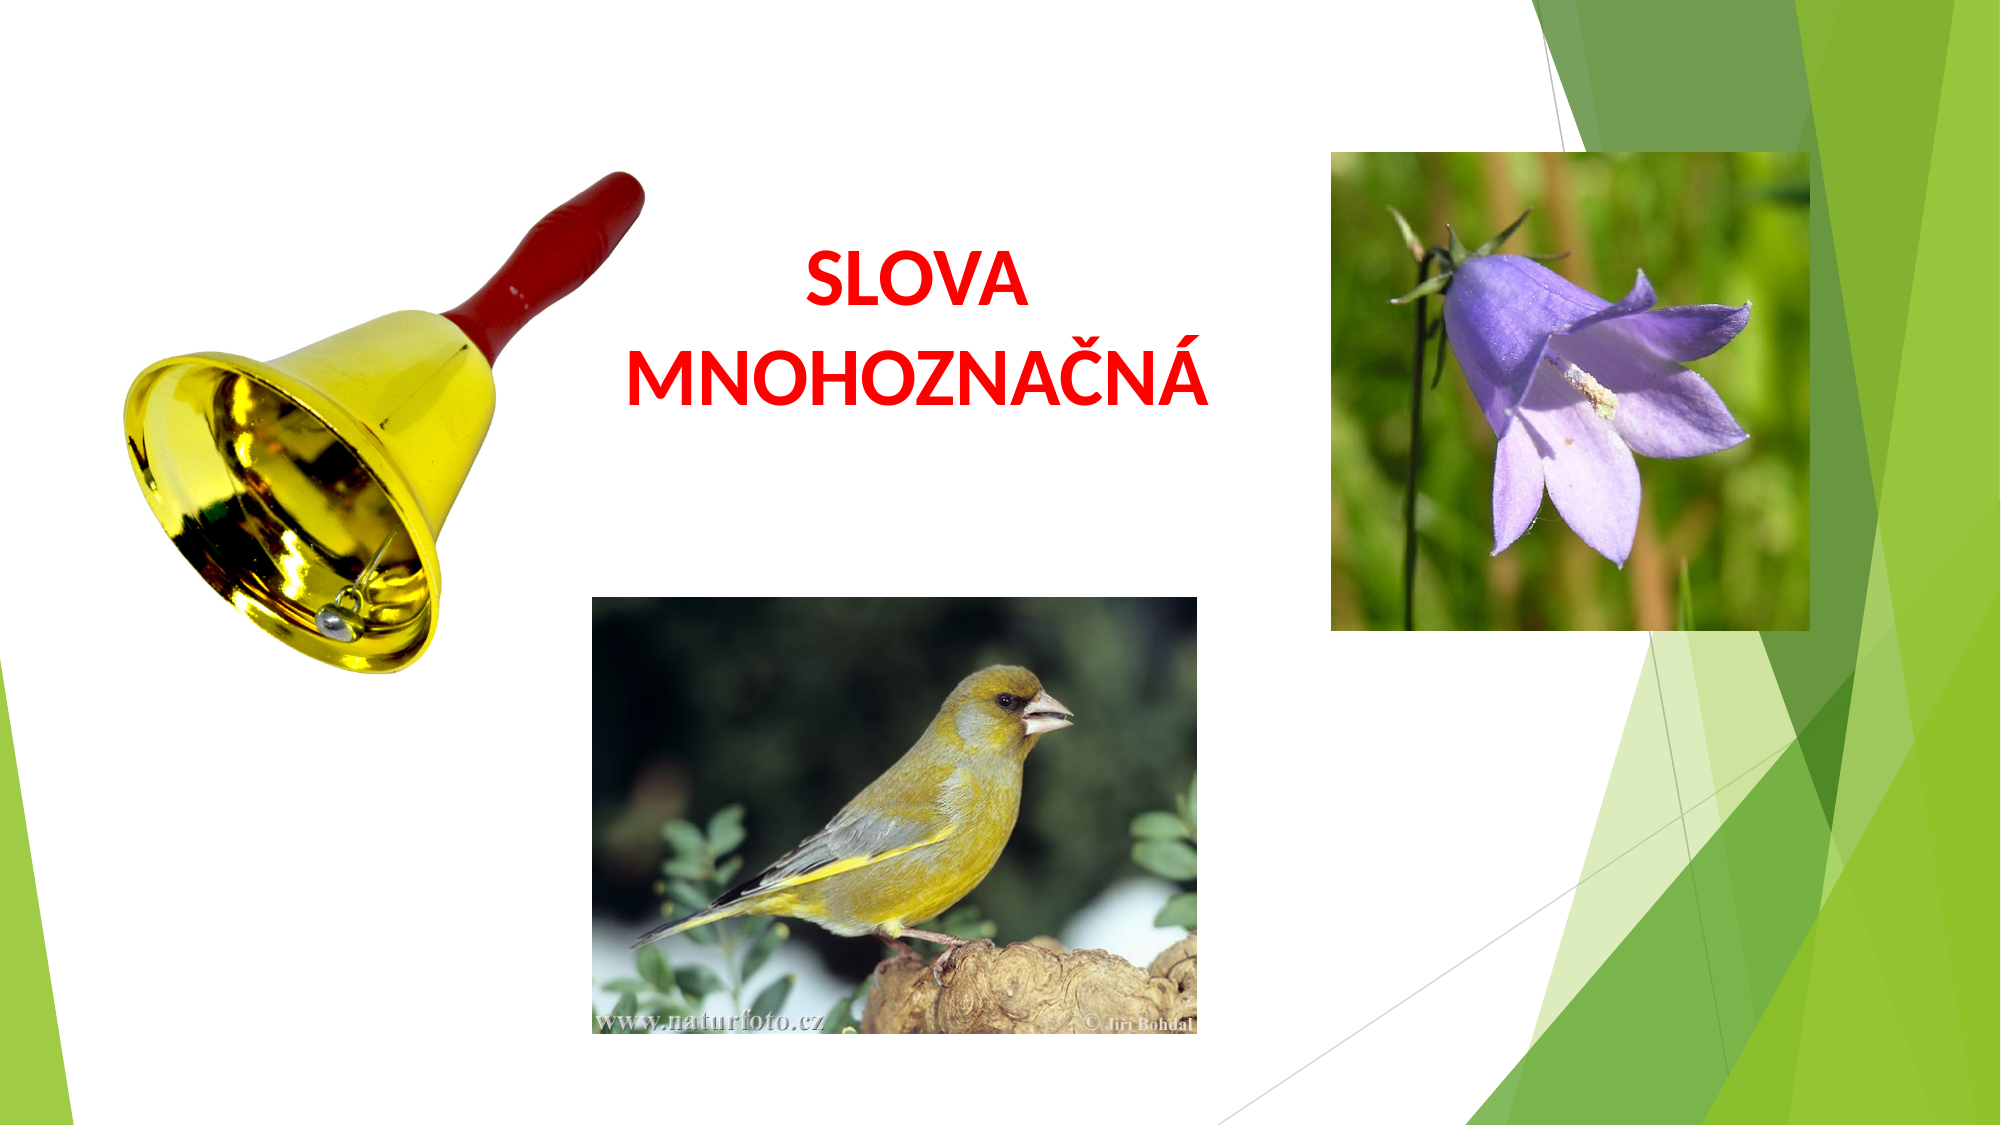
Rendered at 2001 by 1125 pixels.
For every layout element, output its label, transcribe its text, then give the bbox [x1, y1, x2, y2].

picture [121, 152, 1197, 1034]
text_box SLOVA MNOHOZNAČNÁ [570, 214, 1264, 432]
picture [1331, 152, 1810, 631]
